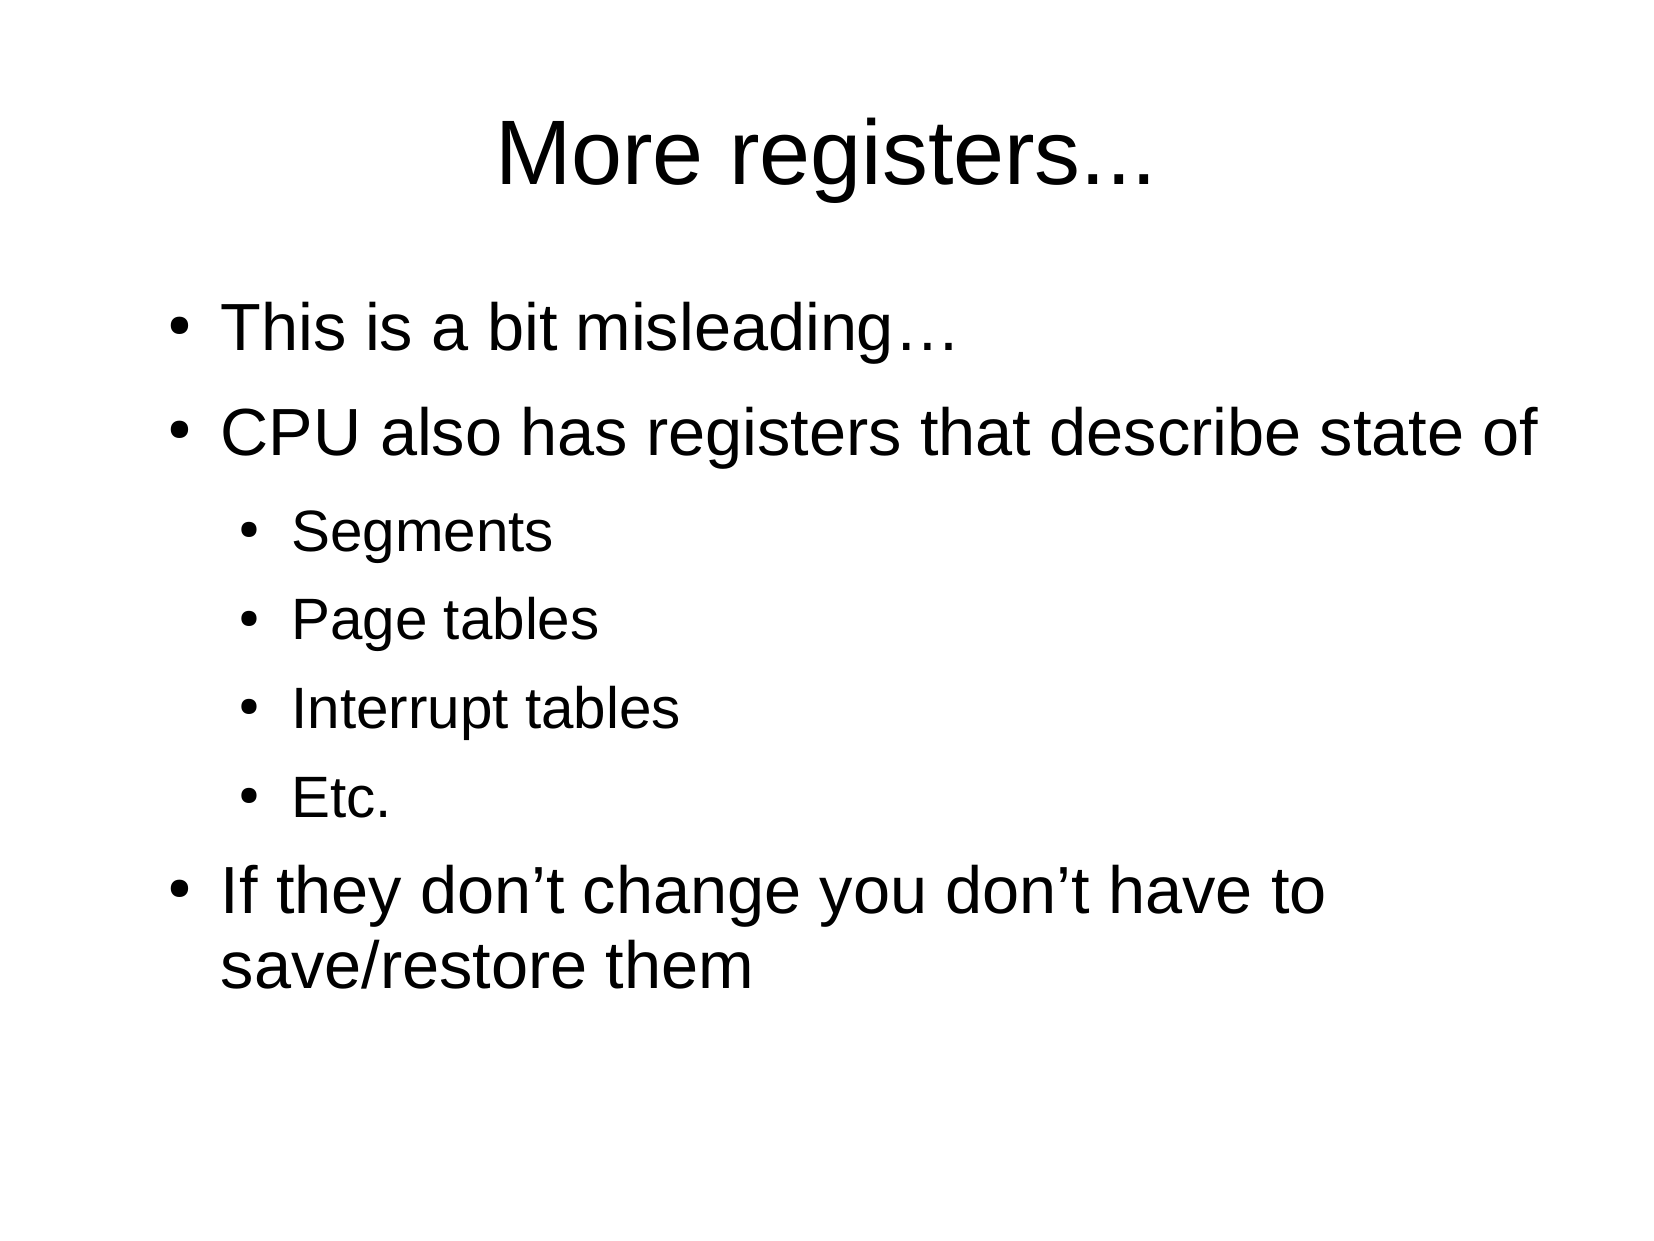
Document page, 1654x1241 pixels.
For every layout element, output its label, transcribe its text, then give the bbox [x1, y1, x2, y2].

title More registers... [82, 49, 1571, 257]
list This is a bit misleading… CPU also has registers that describe state of Segments Page tables Interrupt tables Etc. If they don’t change you don’t have to save/restore them [150, 290, 1572, 1010]
